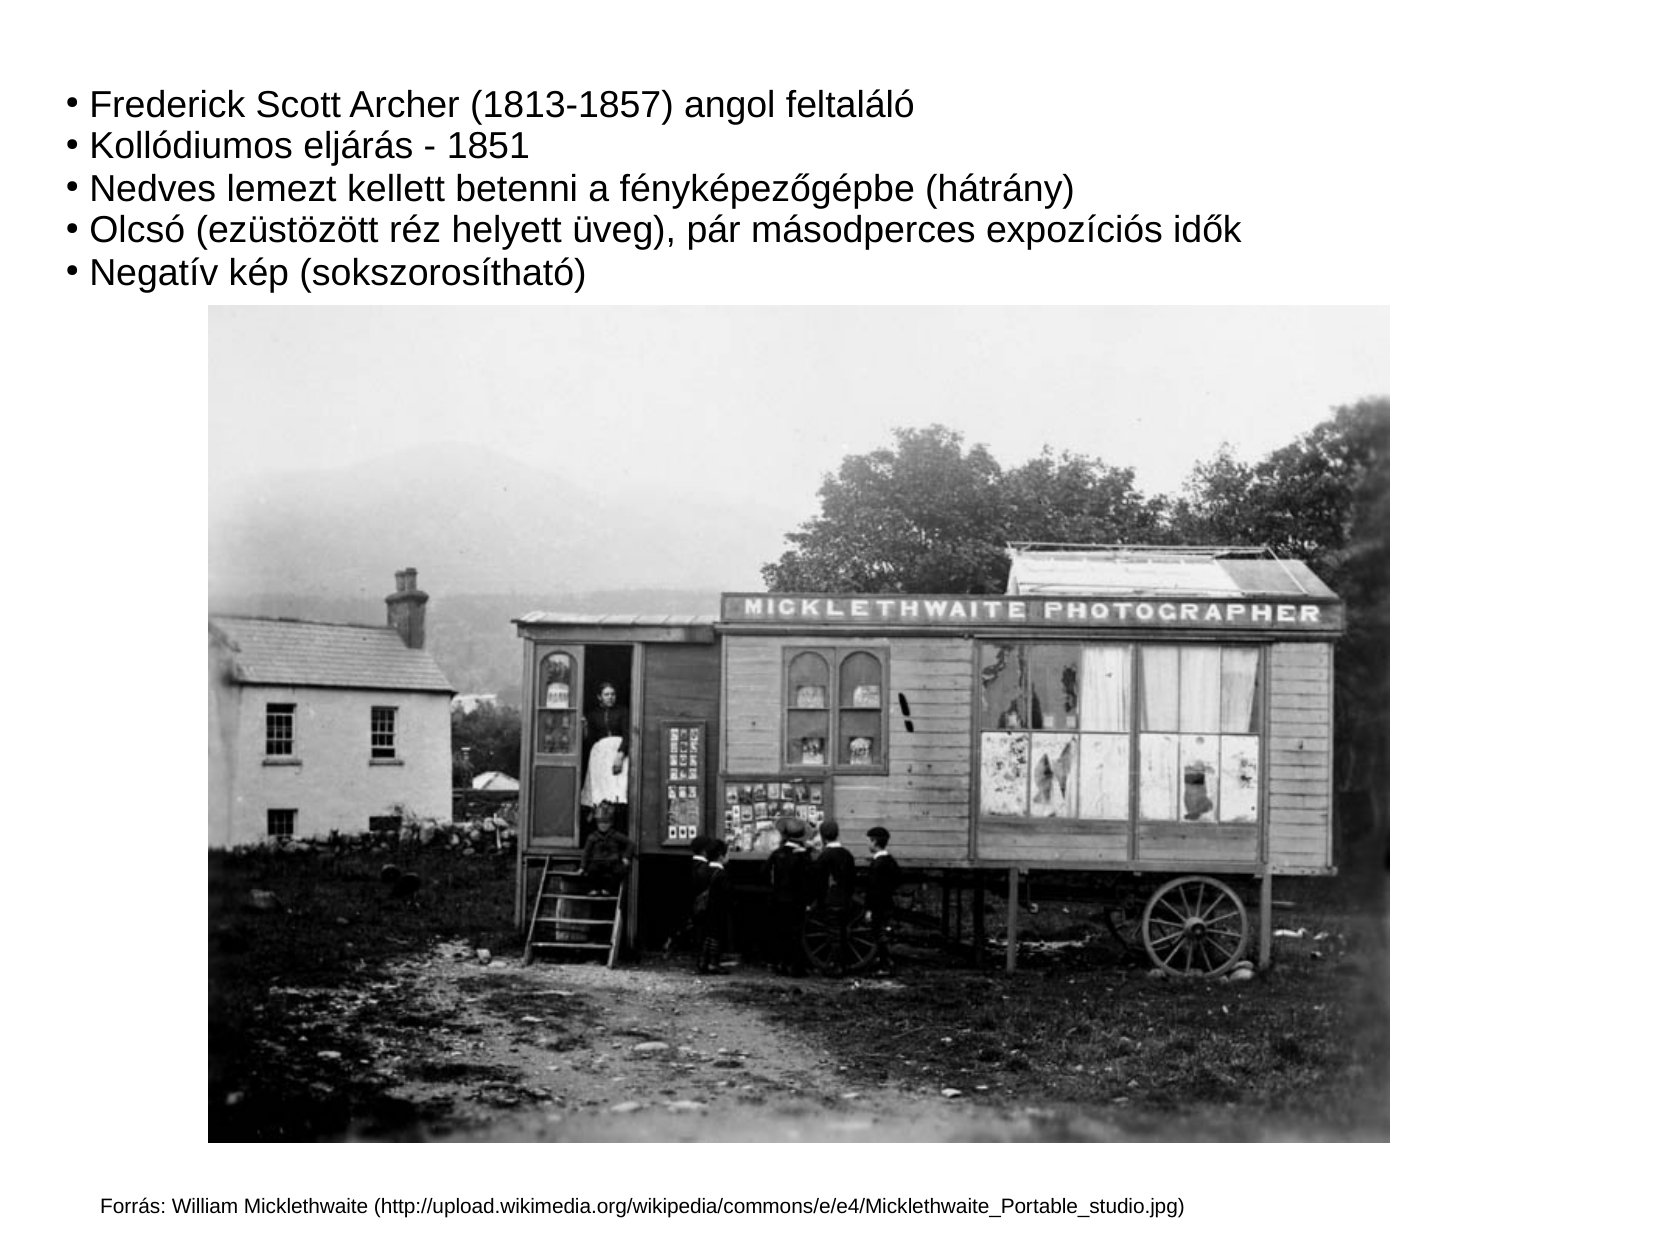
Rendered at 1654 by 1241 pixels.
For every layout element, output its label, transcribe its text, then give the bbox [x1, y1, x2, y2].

text_box Forrás: William Micklethwaite (http://upload.wikimedia.org/wikipedia/commons/e/e4/Micklethwaite_Portable_studio.jpg) [85, 1187, 1204, 1226]
picture [208, 305, 1390, 1143]
text_box Frederick Scott Archer (1813-1857) angol feltaláló Kollódiumos eljárás - 1851 Nedves lemezt kellett betenni a fényképezőgépbe (hátrány) Olcsó (ezüstözött réz helyett üveg), pár másodperces expozíciós idők Negatív kép (sokszorosítható) [50, 75, 1257, 301]
